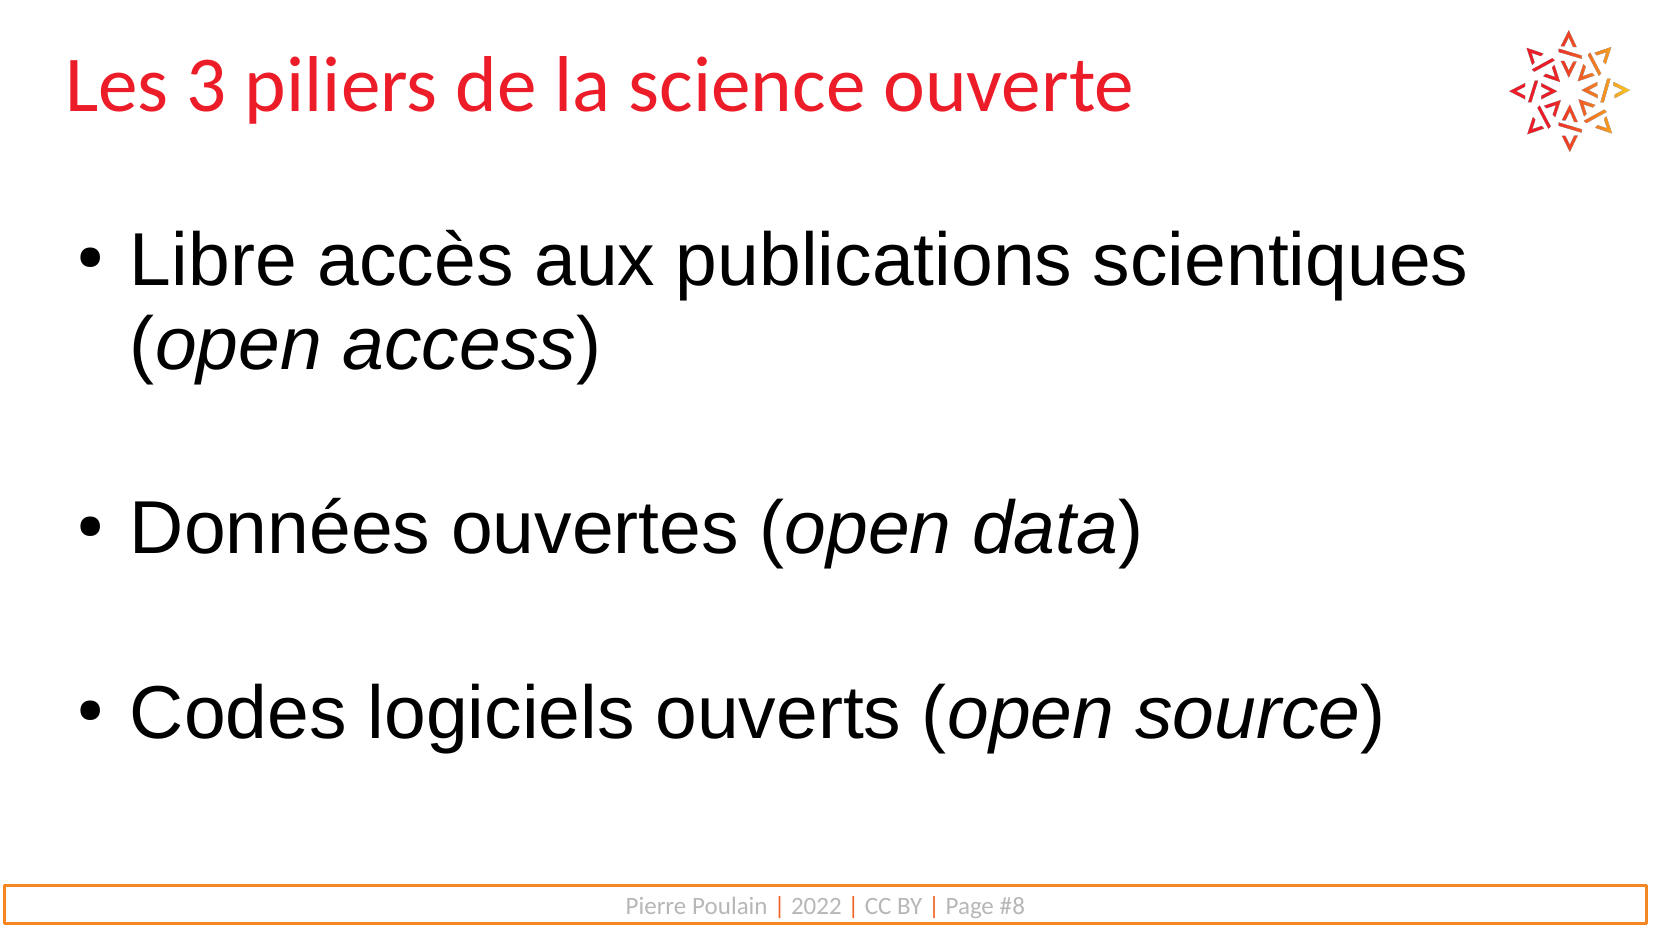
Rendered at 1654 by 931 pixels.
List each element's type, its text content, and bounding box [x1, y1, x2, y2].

list Libre accès aux publications scientiques (open access) Données ouvertes (open data) Codes logiciels ouverts (open source) [59, 217, 1548, 758]
title Les 3 piliers de la science ouverte [64, 13, 1554, 169]
picture [1554, 30, 1630, 152]
